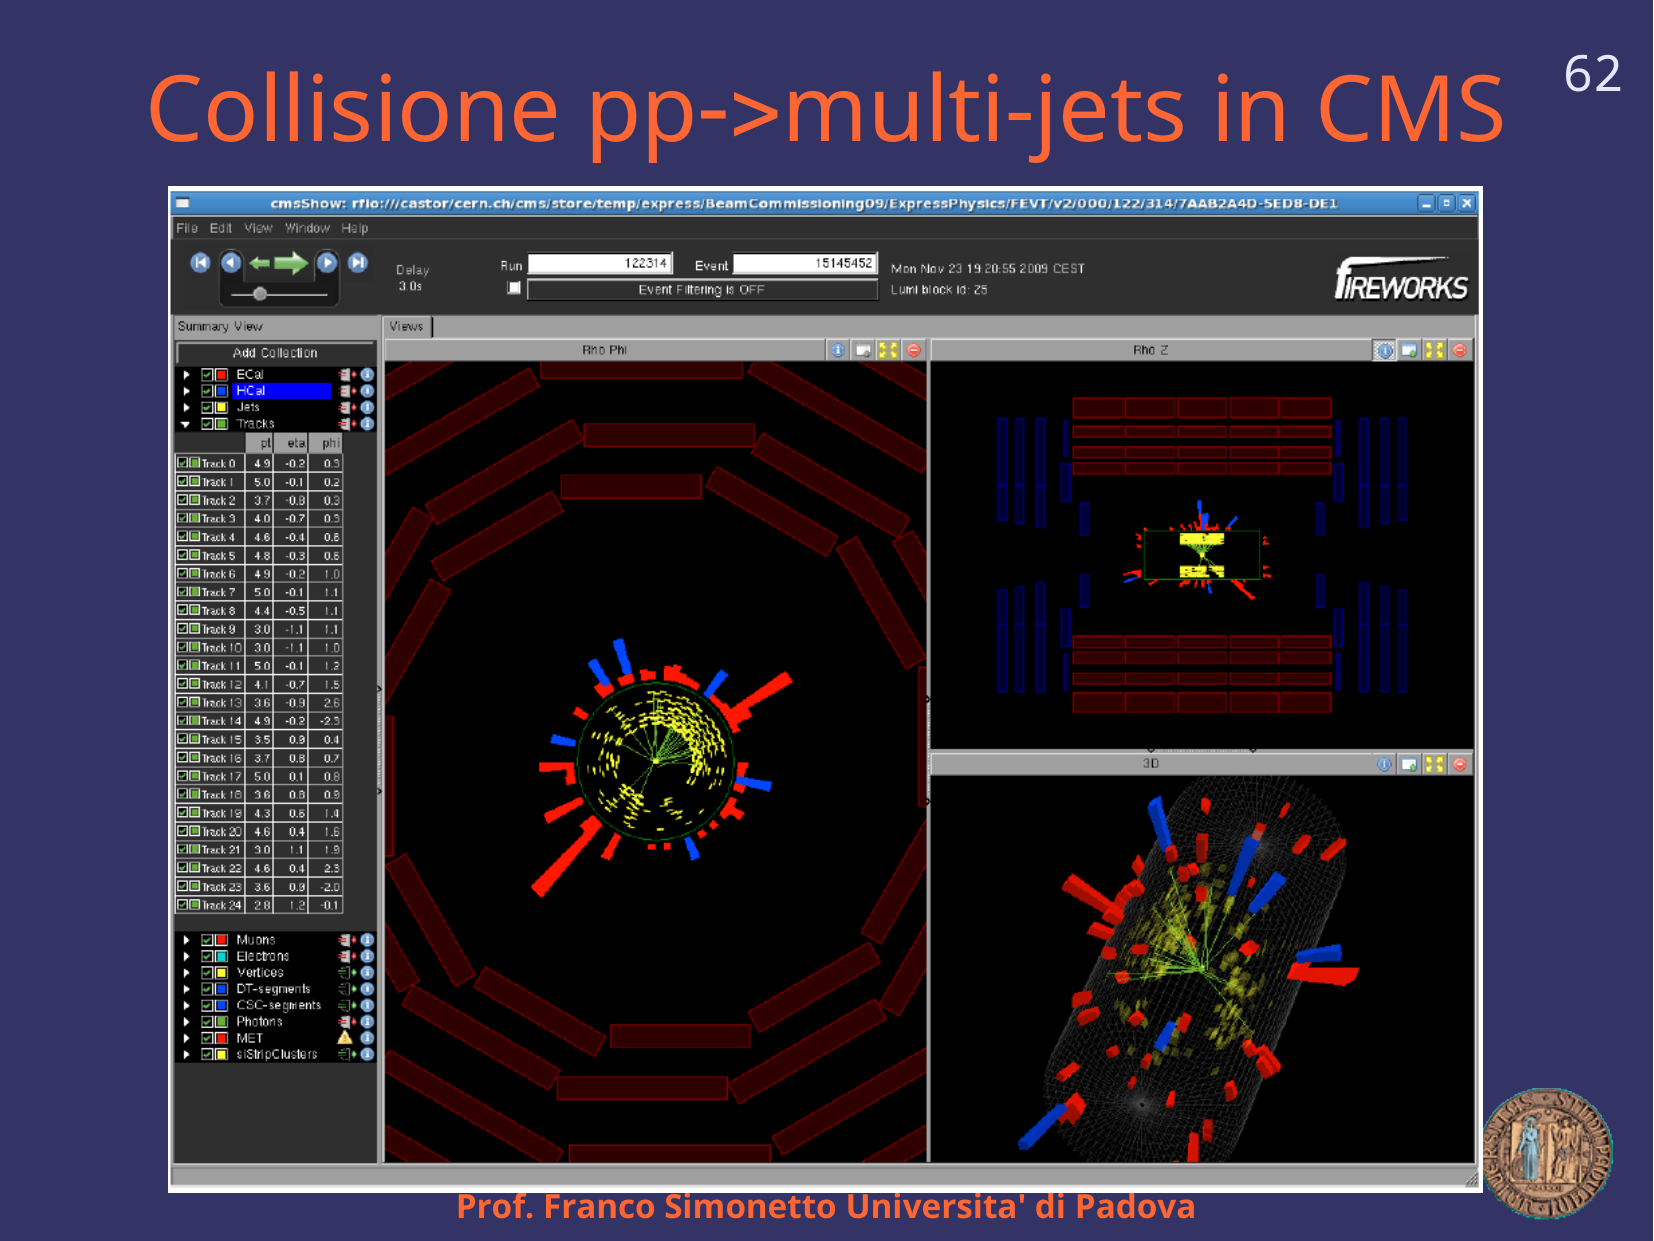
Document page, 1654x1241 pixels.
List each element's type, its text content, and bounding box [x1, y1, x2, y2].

title Collisione pp->multi-jets in CMS [82, 55, 1571, 156]
picture [168, 186, 1613, 1221]
